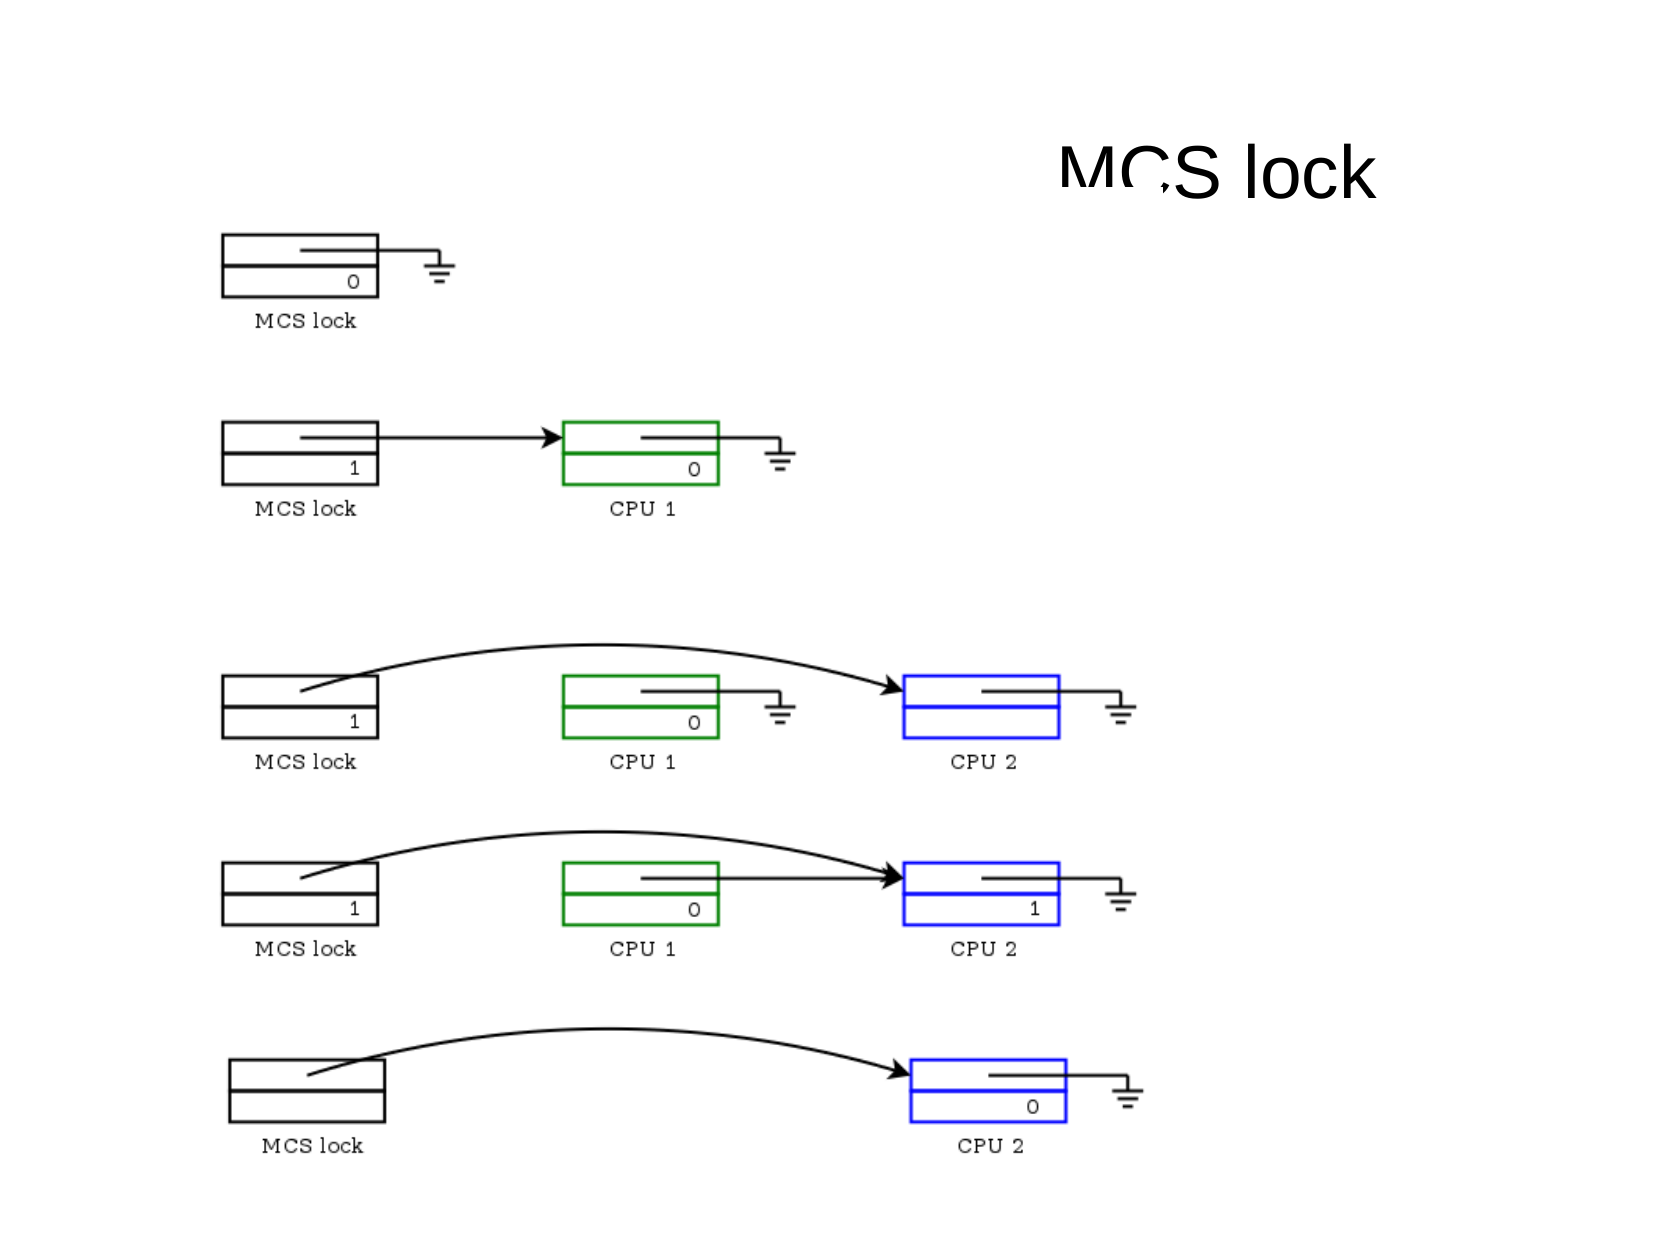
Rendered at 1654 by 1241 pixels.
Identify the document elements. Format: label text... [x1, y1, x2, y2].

picture [206, 187, 1163, 347]
title MCS lock [825, 78, 1609, 267]
picture [206, 815, 1163, 976]
picture [206, 374, 1163, 535]
picture [206, 628, 1163, 788]
picture [213, 1012, 1170, 1172]
